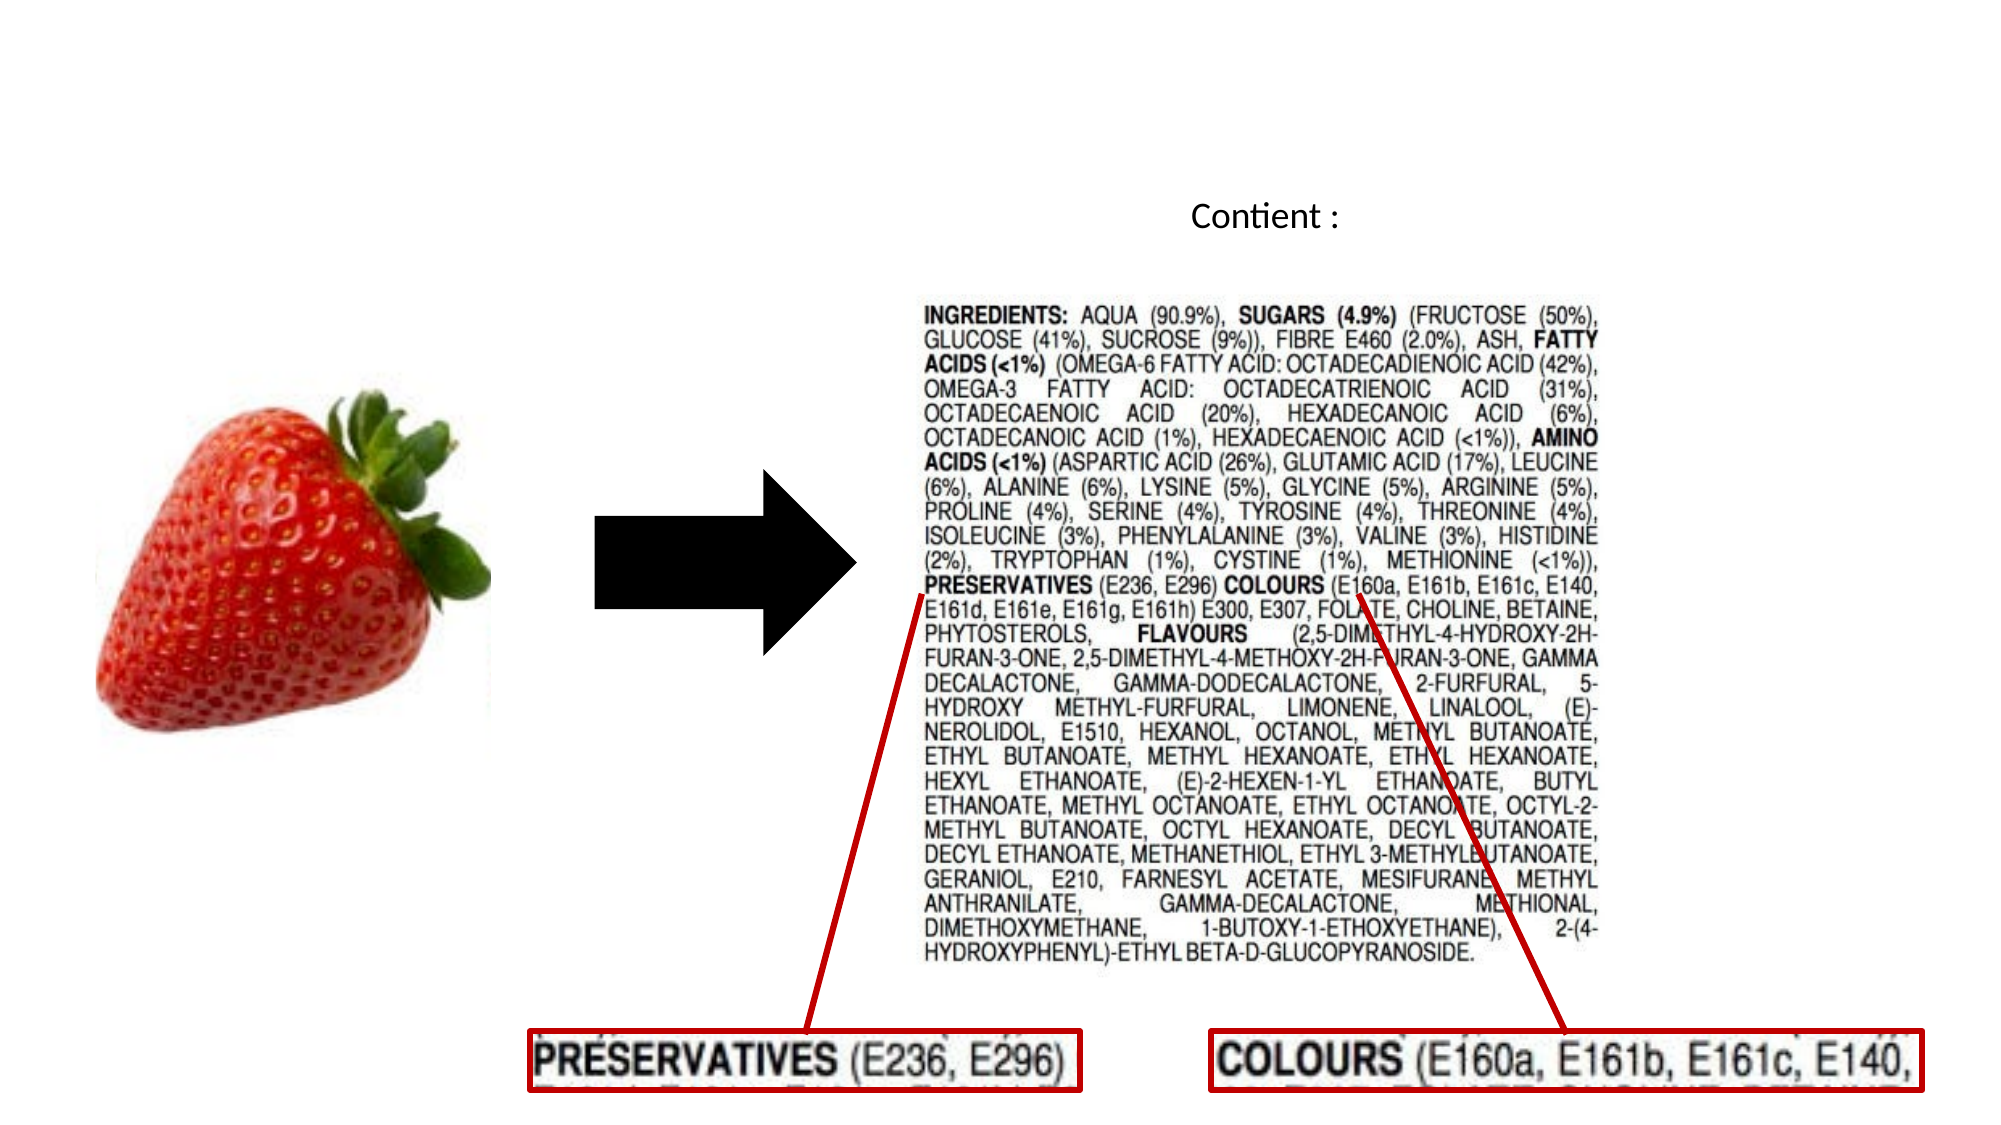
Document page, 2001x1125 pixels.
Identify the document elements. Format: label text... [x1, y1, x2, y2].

picture [1214, 1034, 1920, 1087]
text_box [595, 471, 856, 654]
picture [95, 290, 491, 835]
picture [835, 262, 1696, 1017]
picture [533, 1034, 1077, 1087]
text_box Contient : [1176, 184, 1355, 244]
